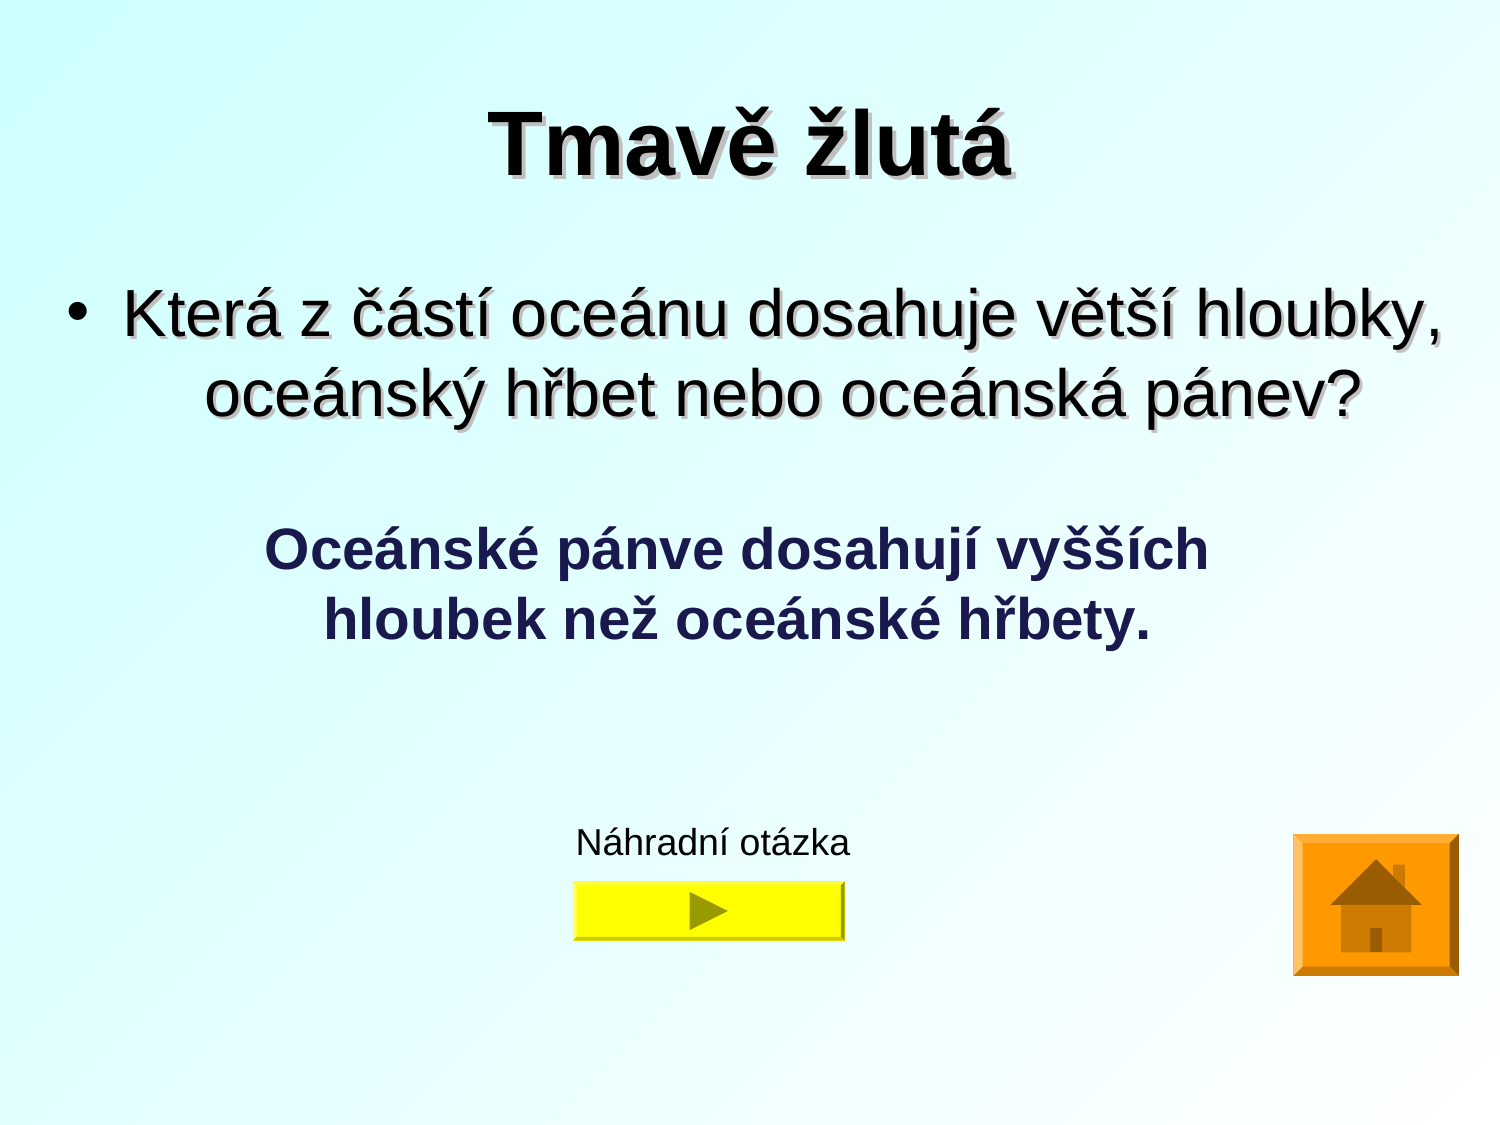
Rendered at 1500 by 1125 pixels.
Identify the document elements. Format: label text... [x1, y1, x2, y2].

text_box Náhradní otázka [560, 810, 880, 872]
title Tmavě žlutá [75, 45, 1426, 233]
text_box [1295, 834, 1459, 976]
list Která z částí oceánu dosahuje větší hloubky, oceánský hřbet nebo oceánská pánev? [41, 262, 1471, 457]
text_box Oceánské pánve dosahují vyšších hloubek než oceánské hřbety. [230, 503, 1247, 659]
text_box [574, 881, 845, 941]
